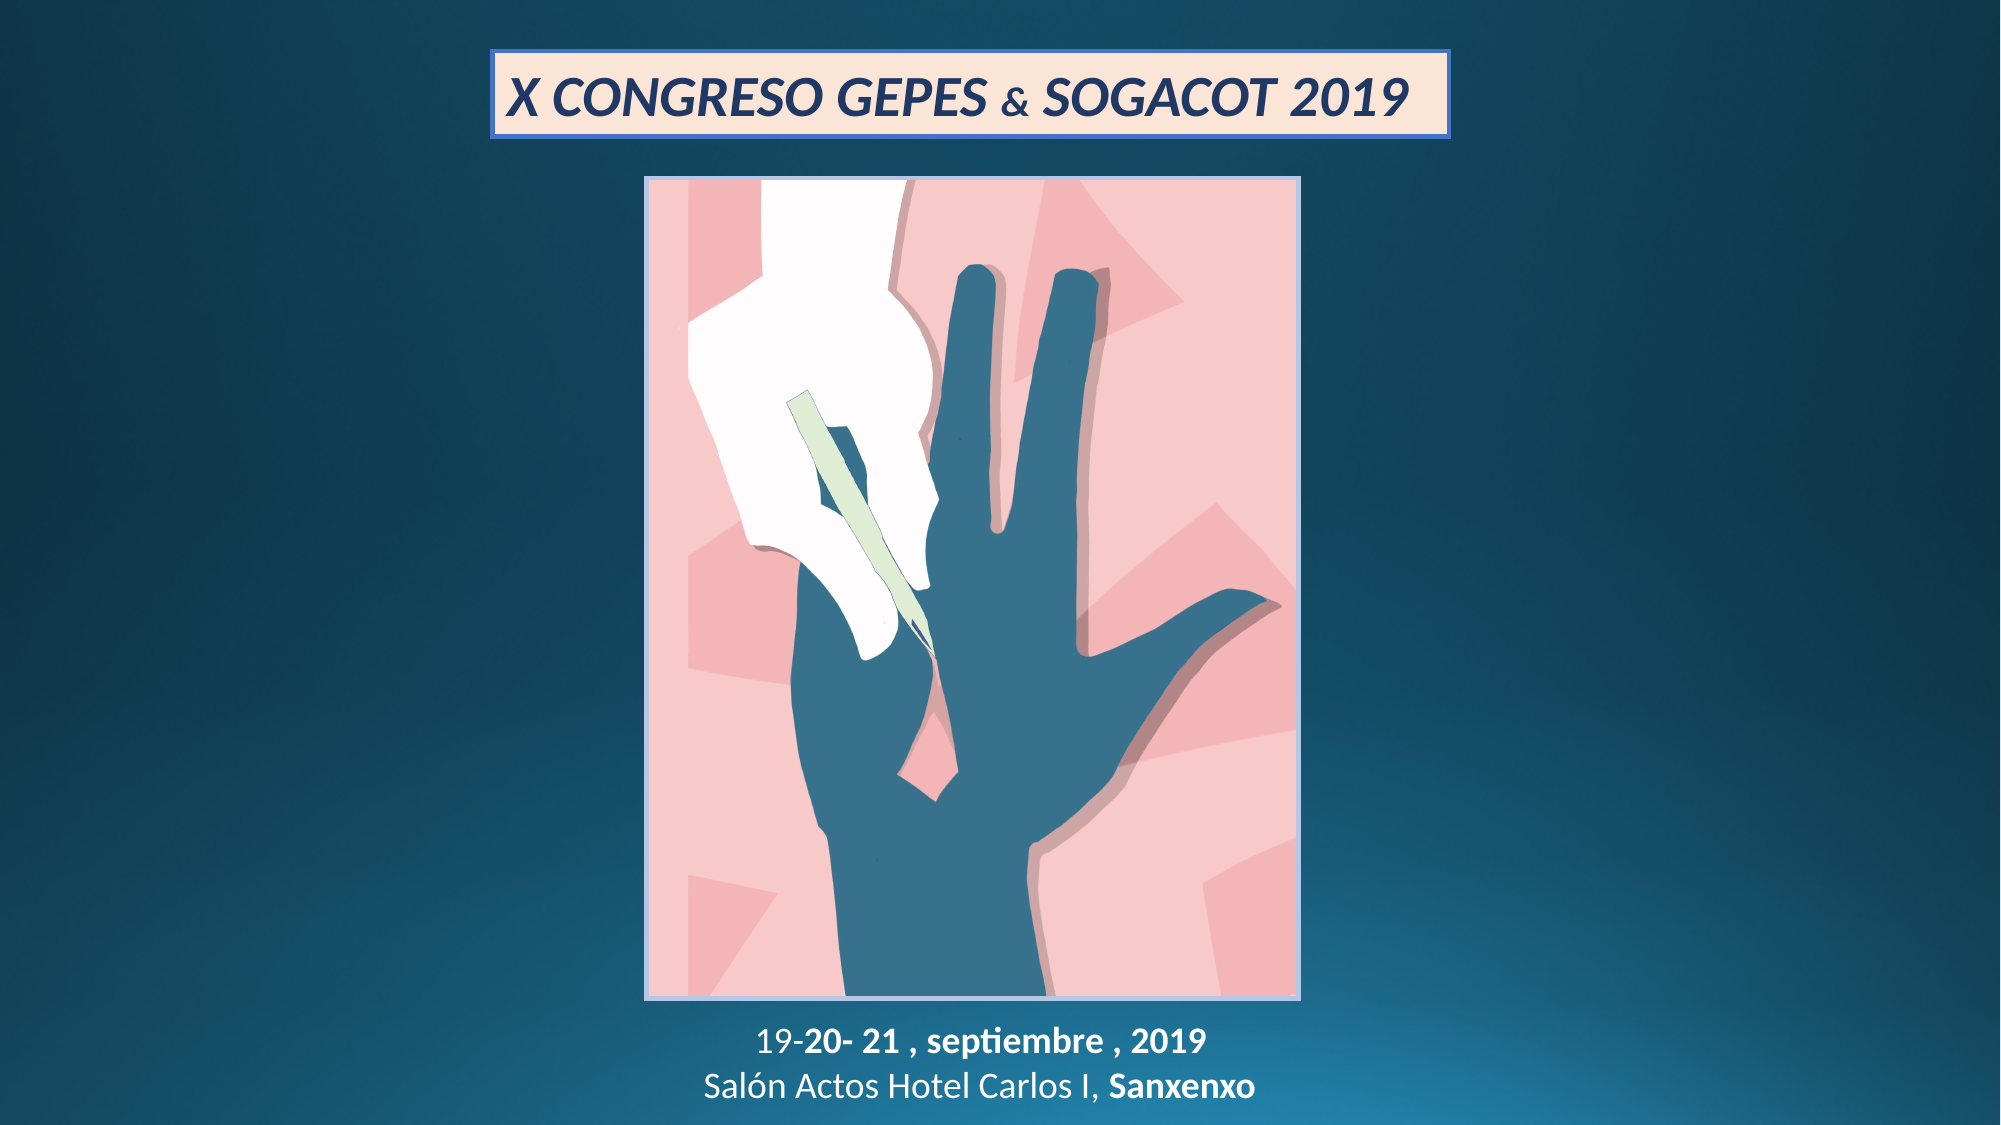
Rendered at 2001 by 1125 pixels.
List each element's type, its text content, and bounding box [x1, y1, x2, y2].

text_box X CONGRESO GEPES & SOGACOT 2019 [492, 50, 1450, 137]
text_box 19-20- 21 , septiembre , 2019 Salón Actos Hotel Carlos I, Sanxenxo [663, 1008, 1359, 1125]
picture [648, 180, 1296, 996]
